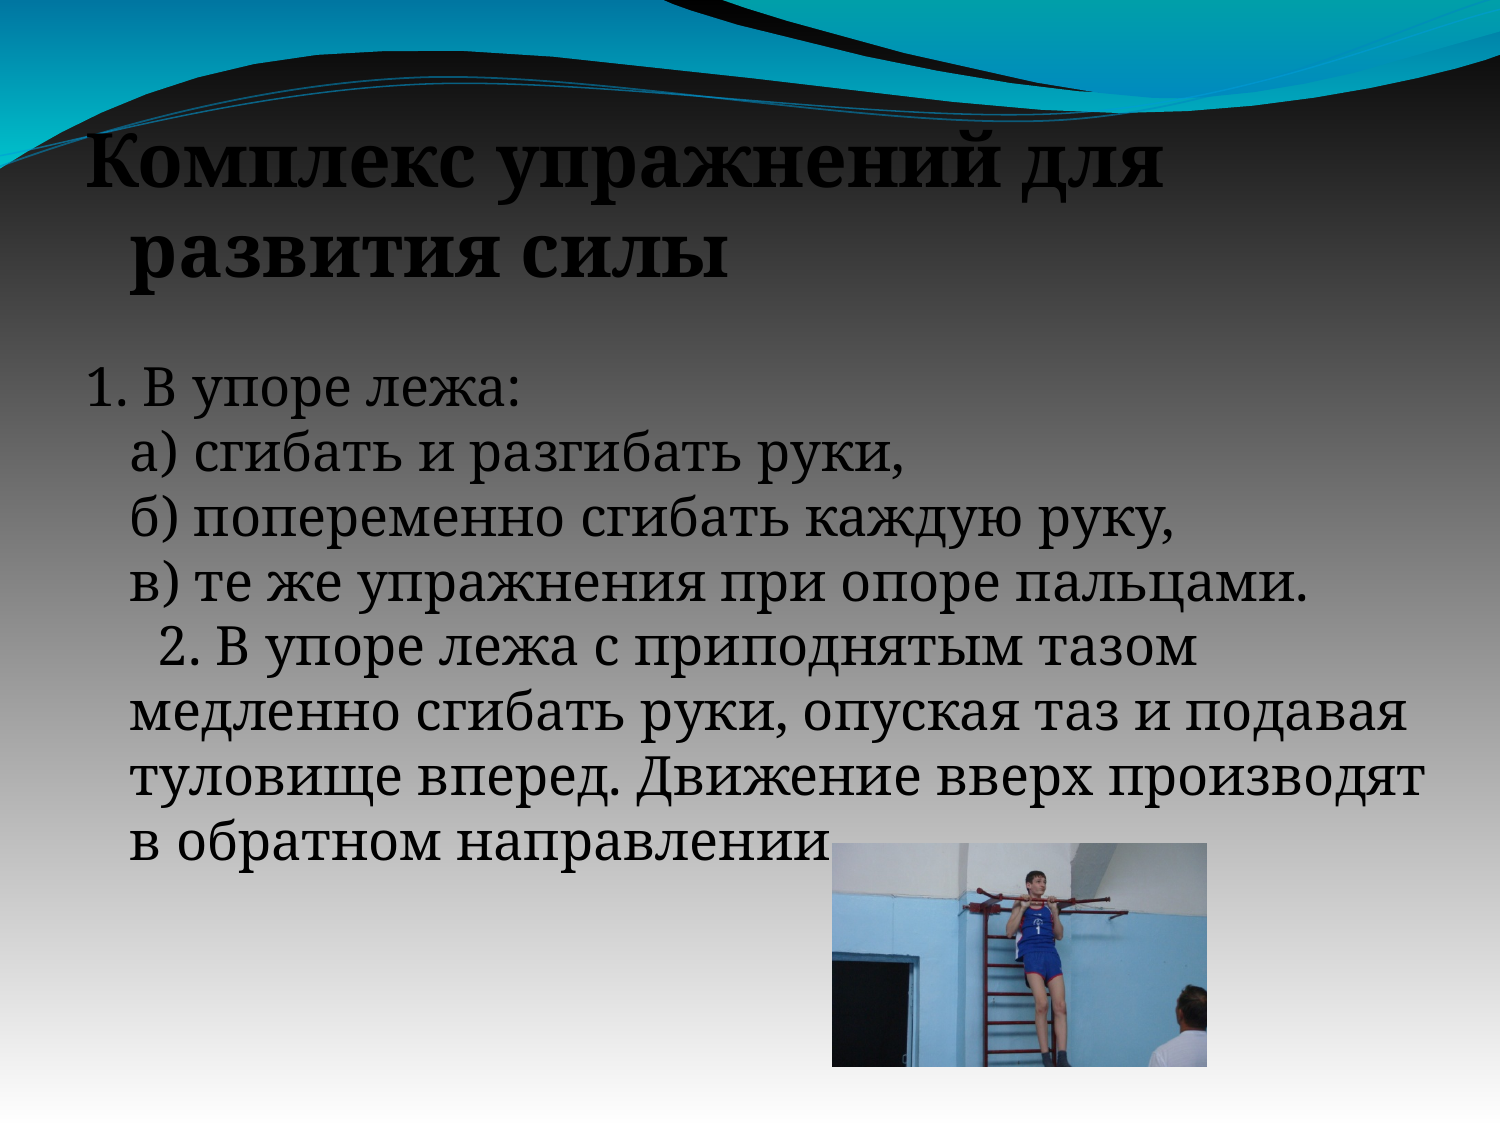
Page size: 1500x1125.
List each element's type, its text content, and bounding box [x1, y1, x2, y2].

picture [832, 843, 1207, 1067]
list Комплекс упражнений для развития силы 1. В упоре лежа: а) сгибать и разгибать руки, б) попеременно сгибать каждую руку, в) те же упражнения при опоре пальцами. 2. В упоре лежа с приподнятым тазом медленно сгибать руки, опуская таз и подавая туловище вперед. Движение вверх производят в обратном направлении. [70, 105, 1449, 1038]
